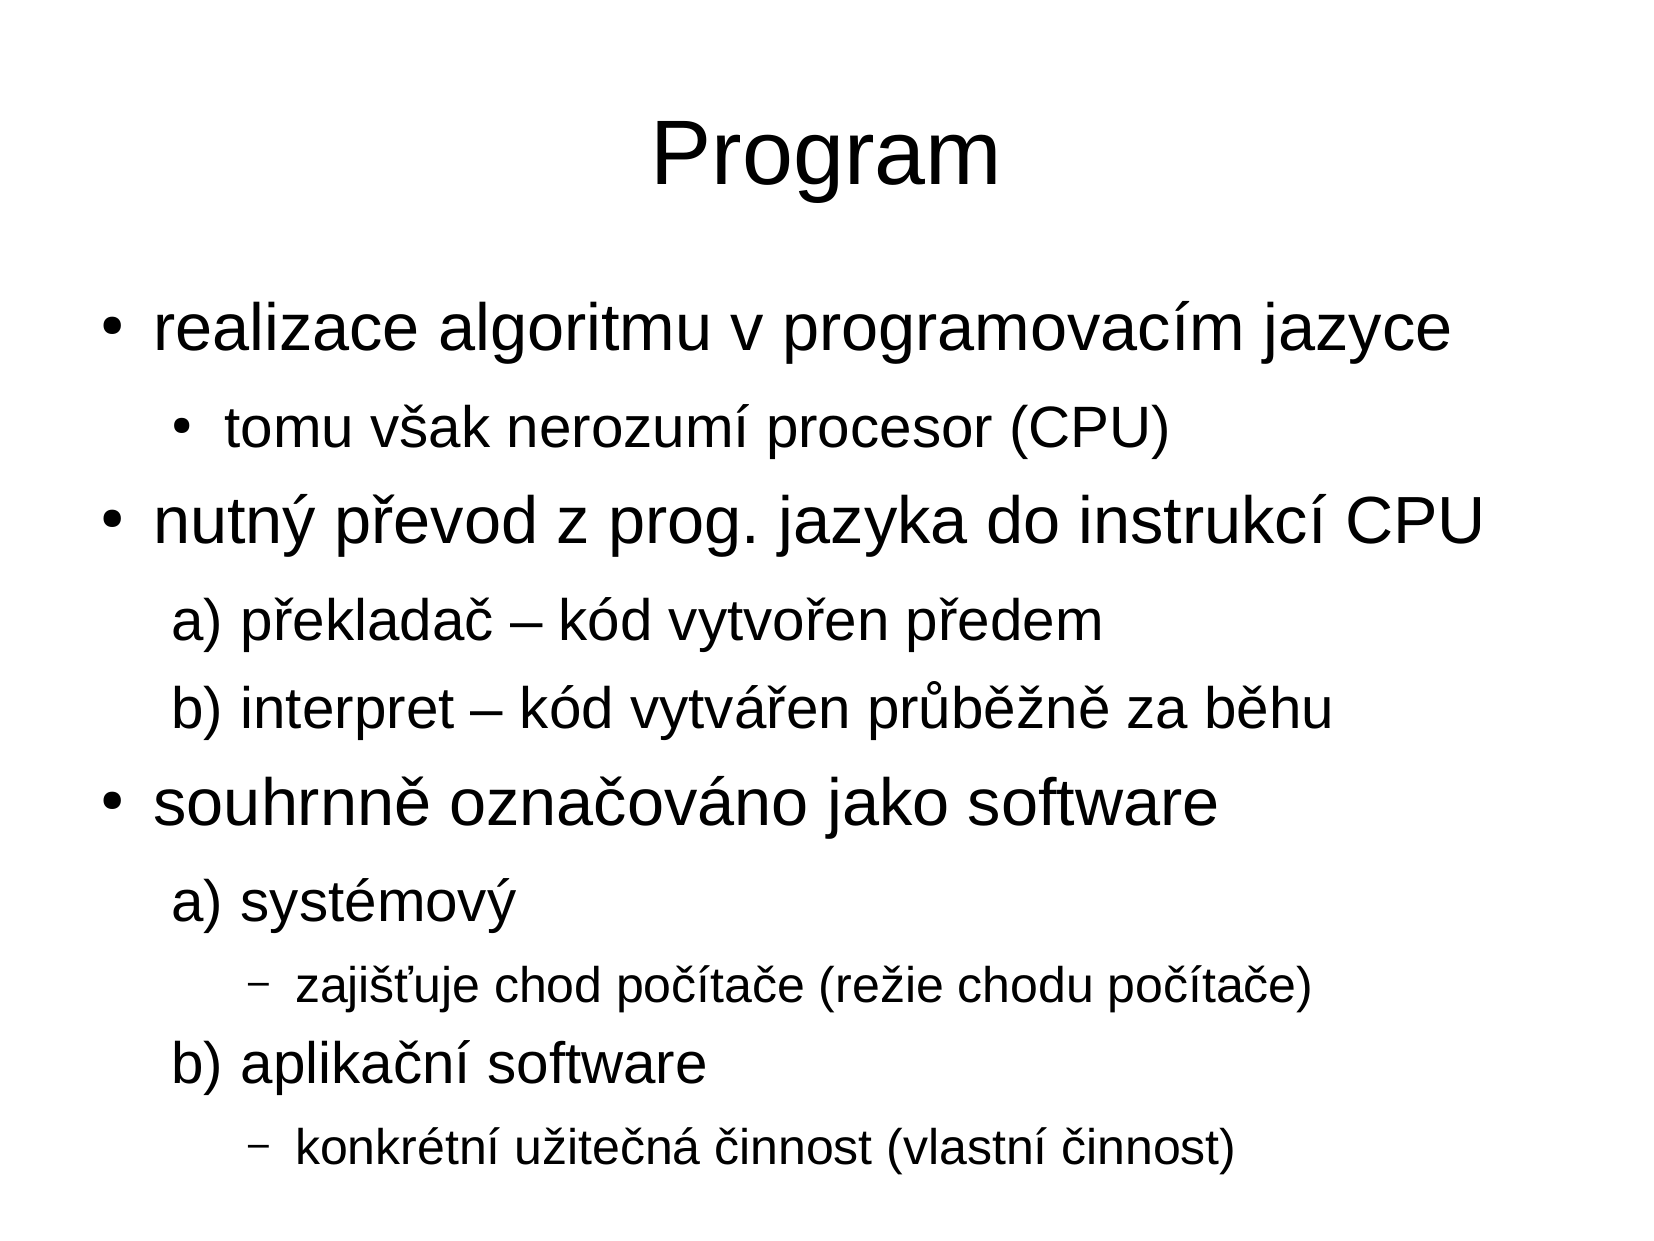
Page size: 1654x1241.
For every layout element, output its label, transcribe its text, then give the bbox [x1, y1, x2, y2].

list realizace algoritmu v programovacím jazyce tomu však nerozumí procesor (CPU) nutný převod z prog. jazyka do instrukcí CPU překladač – kód vytvořen předem interpret – kód vytvářen průběžně za běhu souhrnně označováno jako software systémový zajišťuje chod počítače (režie chodu počítače) aplikační software konkrétní užitečná činnost (vlastní činnost) [82, 290, 1571, 1176]
title Program [82, 56, 1571, 250]
